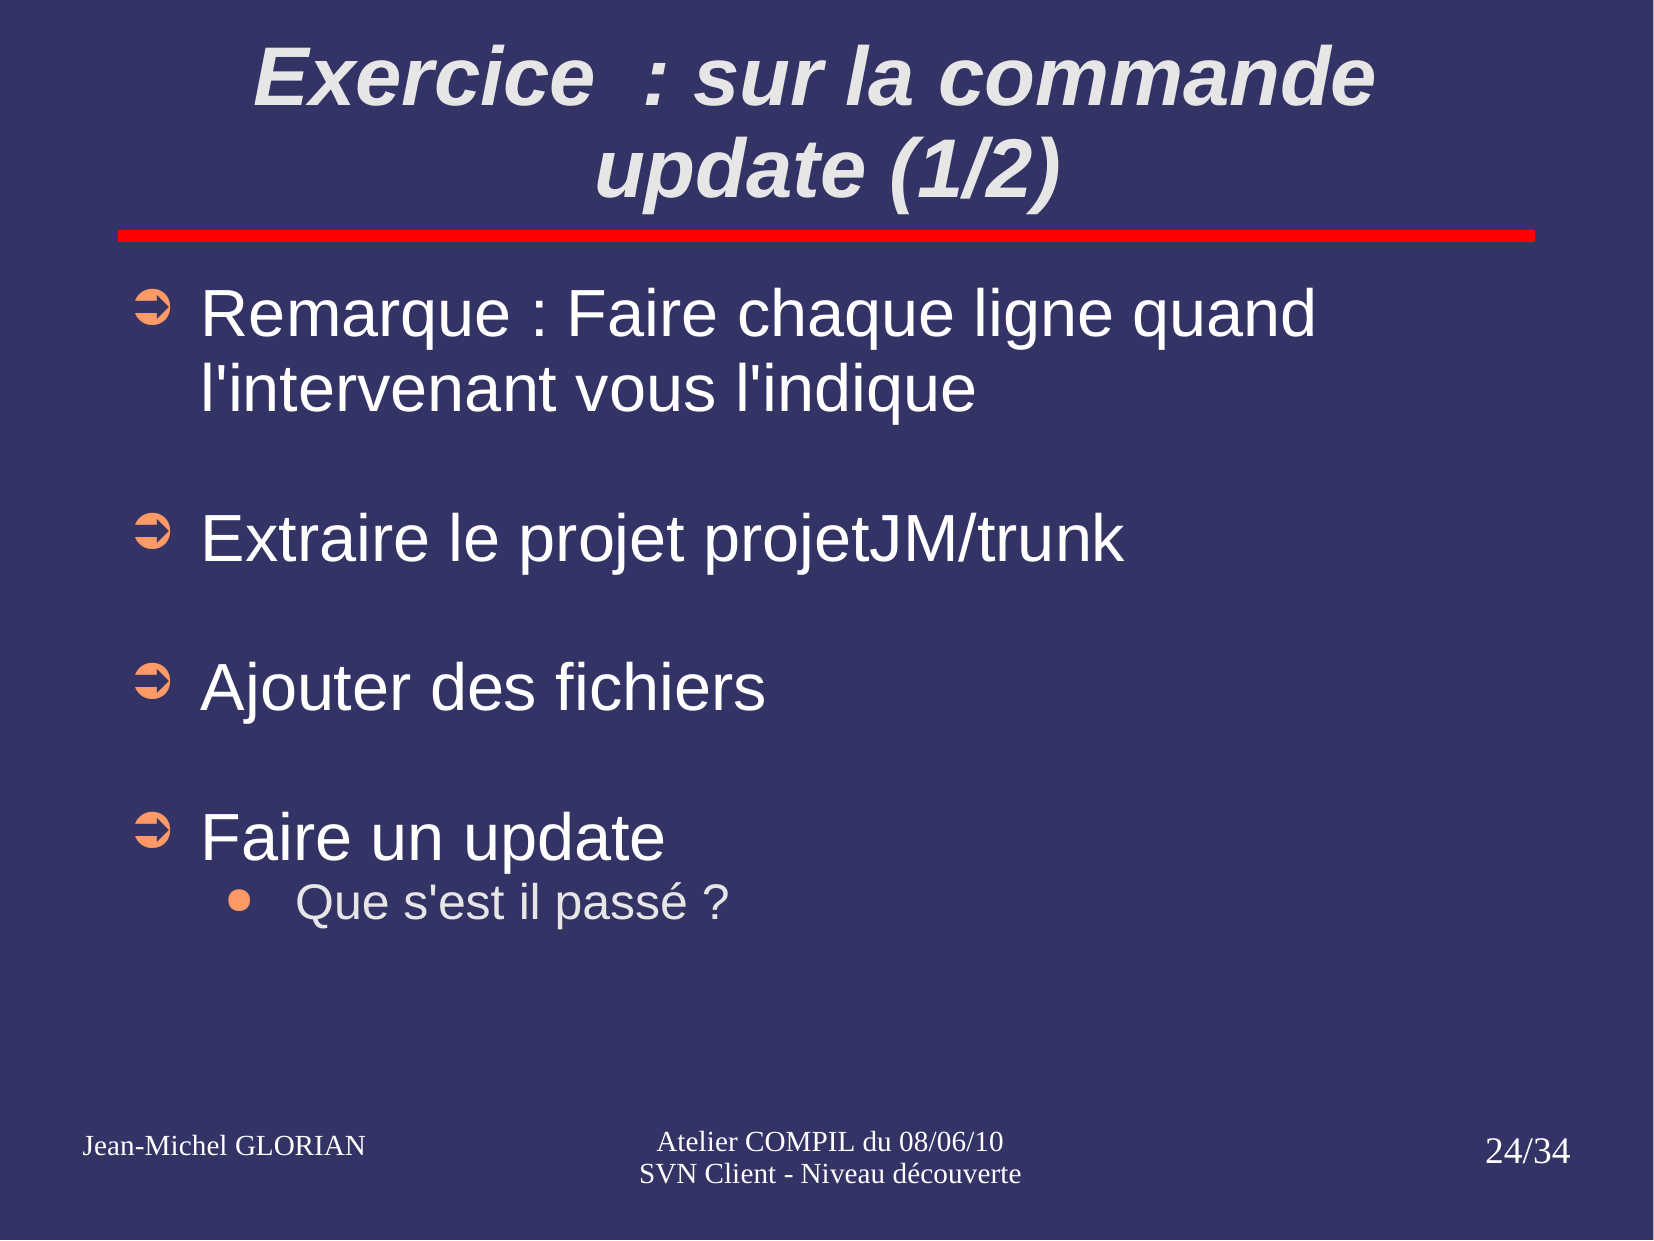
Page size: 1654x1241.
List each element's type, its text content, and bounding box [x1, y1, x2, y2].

list Remarque : Faire chaque ligne quand l'intervenant vous l'indique Extraire le projet projetJM/trunk Ajouter des fichiers Faire un update Que s'est il passé ? [118, 276, 1536, 1078]
title Exercice : sur la commande update (1/2) [121, 26, 1534, 219]
